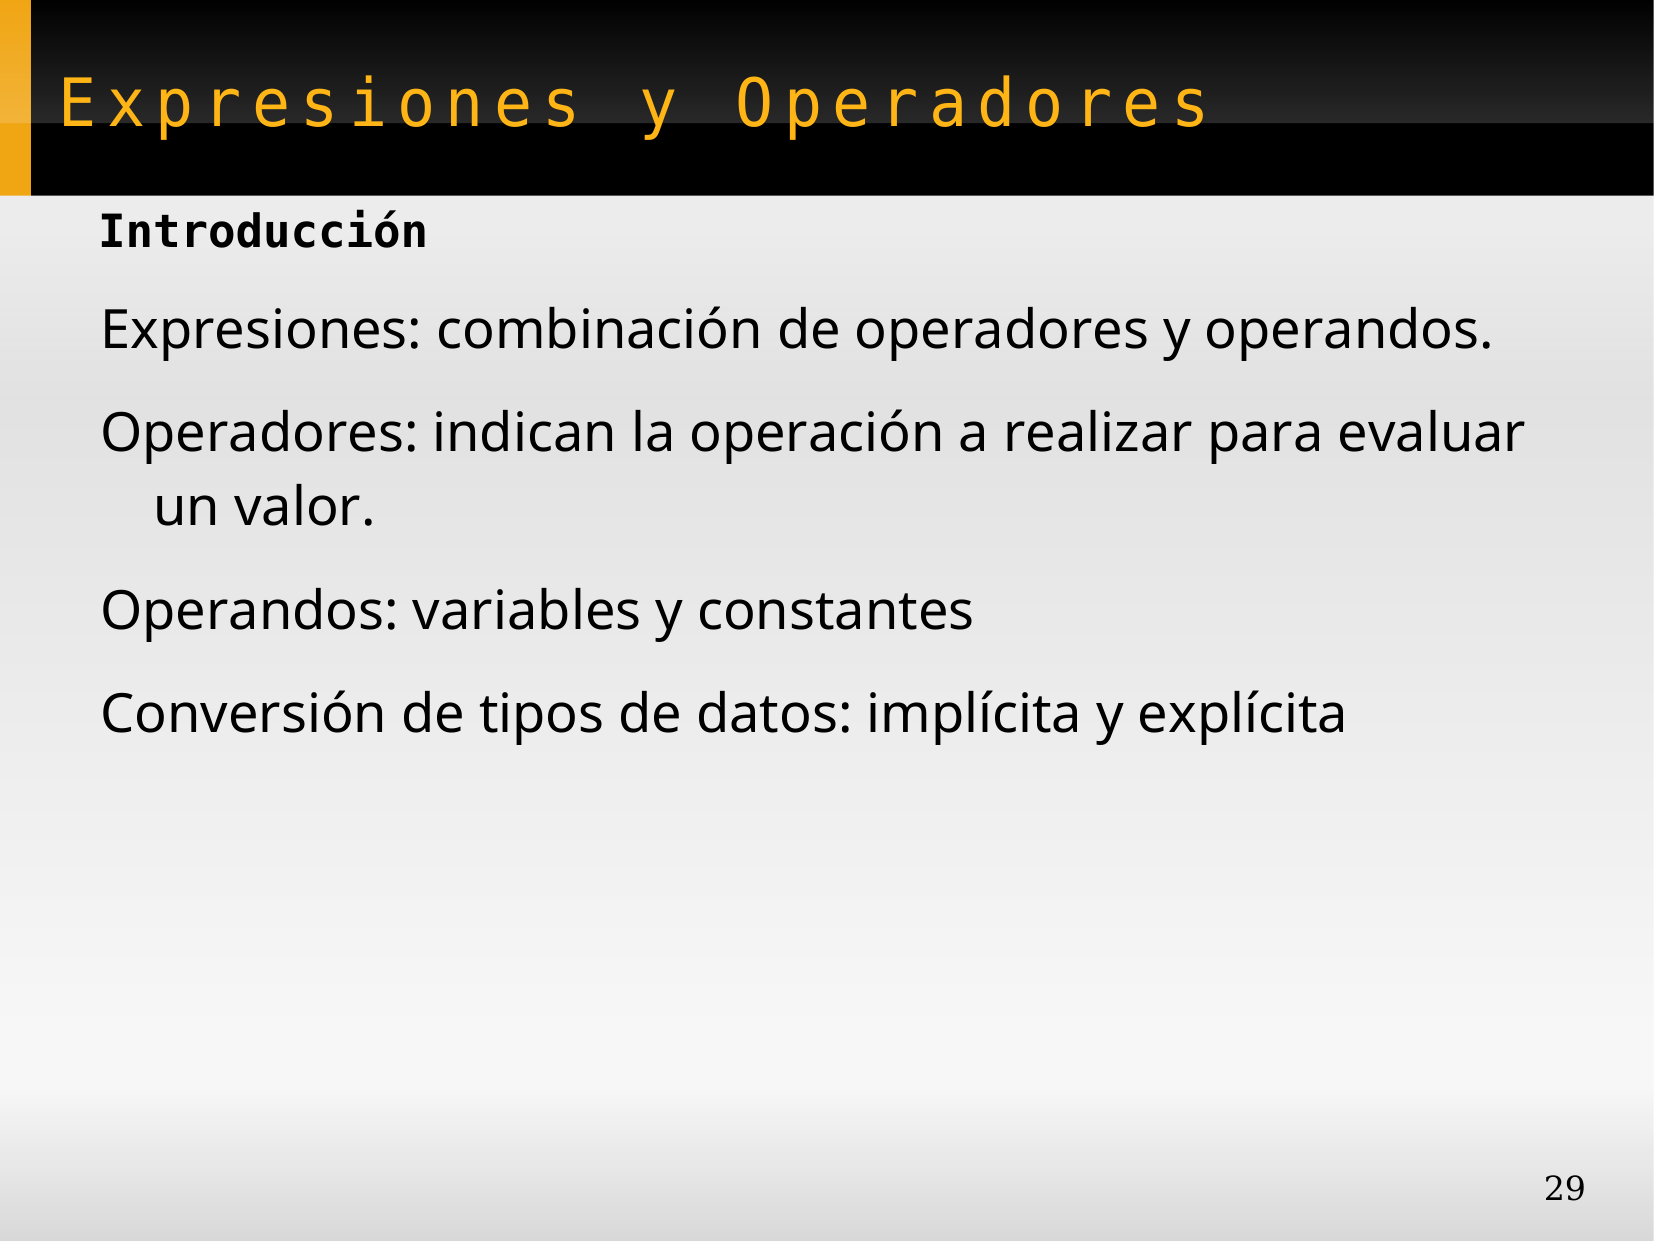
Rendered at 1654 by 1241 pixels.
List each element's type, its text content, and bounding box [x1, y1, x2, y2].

title Expresiones y Operadores [59, 29, 1506, 178]
picture [0, 0, 1654, 1241]
list Expresiones: combinación de operadores y operandos. Operadores: indican la operación a realizar para evaluar un valor. Operandos: variables y constantes Conversión de tipos de datos: implícita y explícita [82, 290, 1571, 1109]
text_box Introducción [83, 197, 443, 266]
